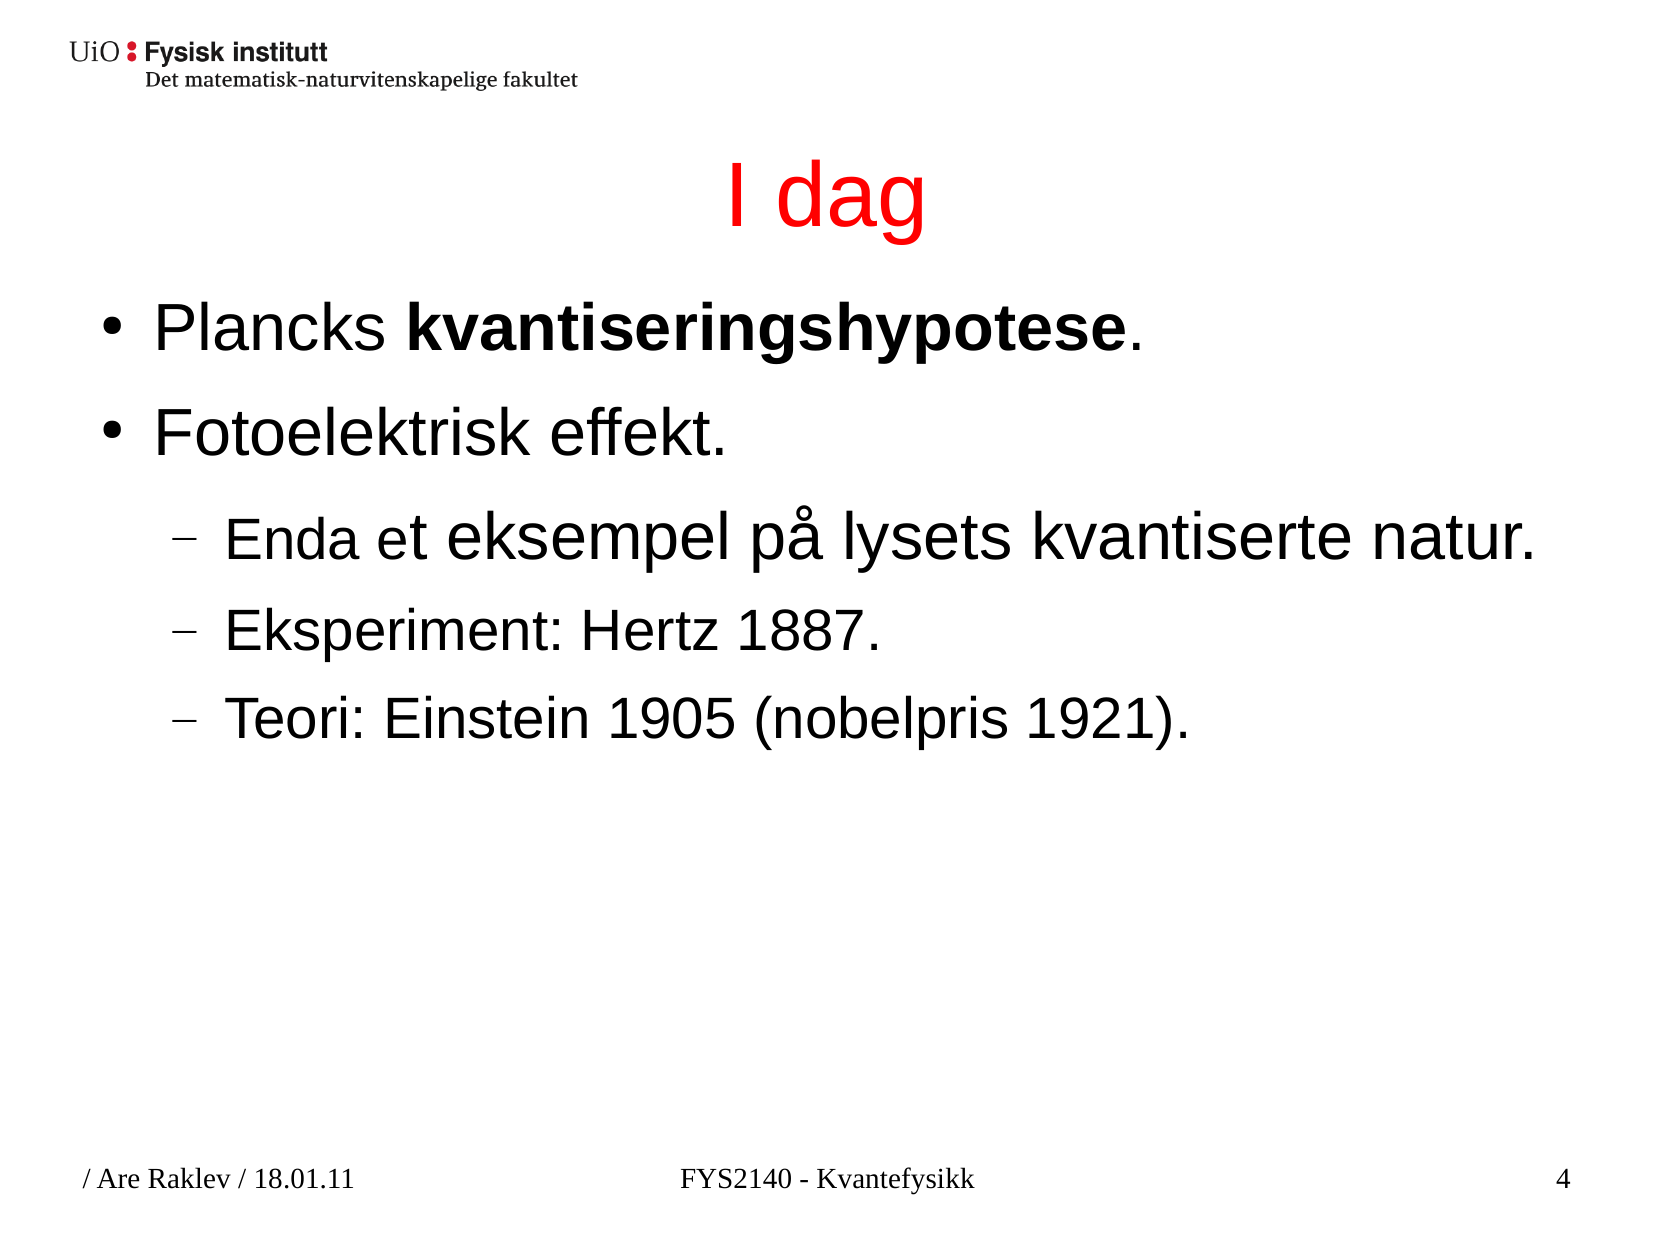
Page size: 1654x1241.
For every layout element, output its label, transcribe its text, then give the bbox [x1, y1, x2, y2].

list Plancks kvantiseringshypotese. Fotoelektrisk effekt. Enda et eksempel på lysets kvantiserte natur. Eksperiment: Hertz 1887. Teori: Einstein 1905 (nobelpris 1921). [82, 290, 1571, 1094]
picture [68, 37, 581, 93]
title I dag [82, 90, 1571, 290]
